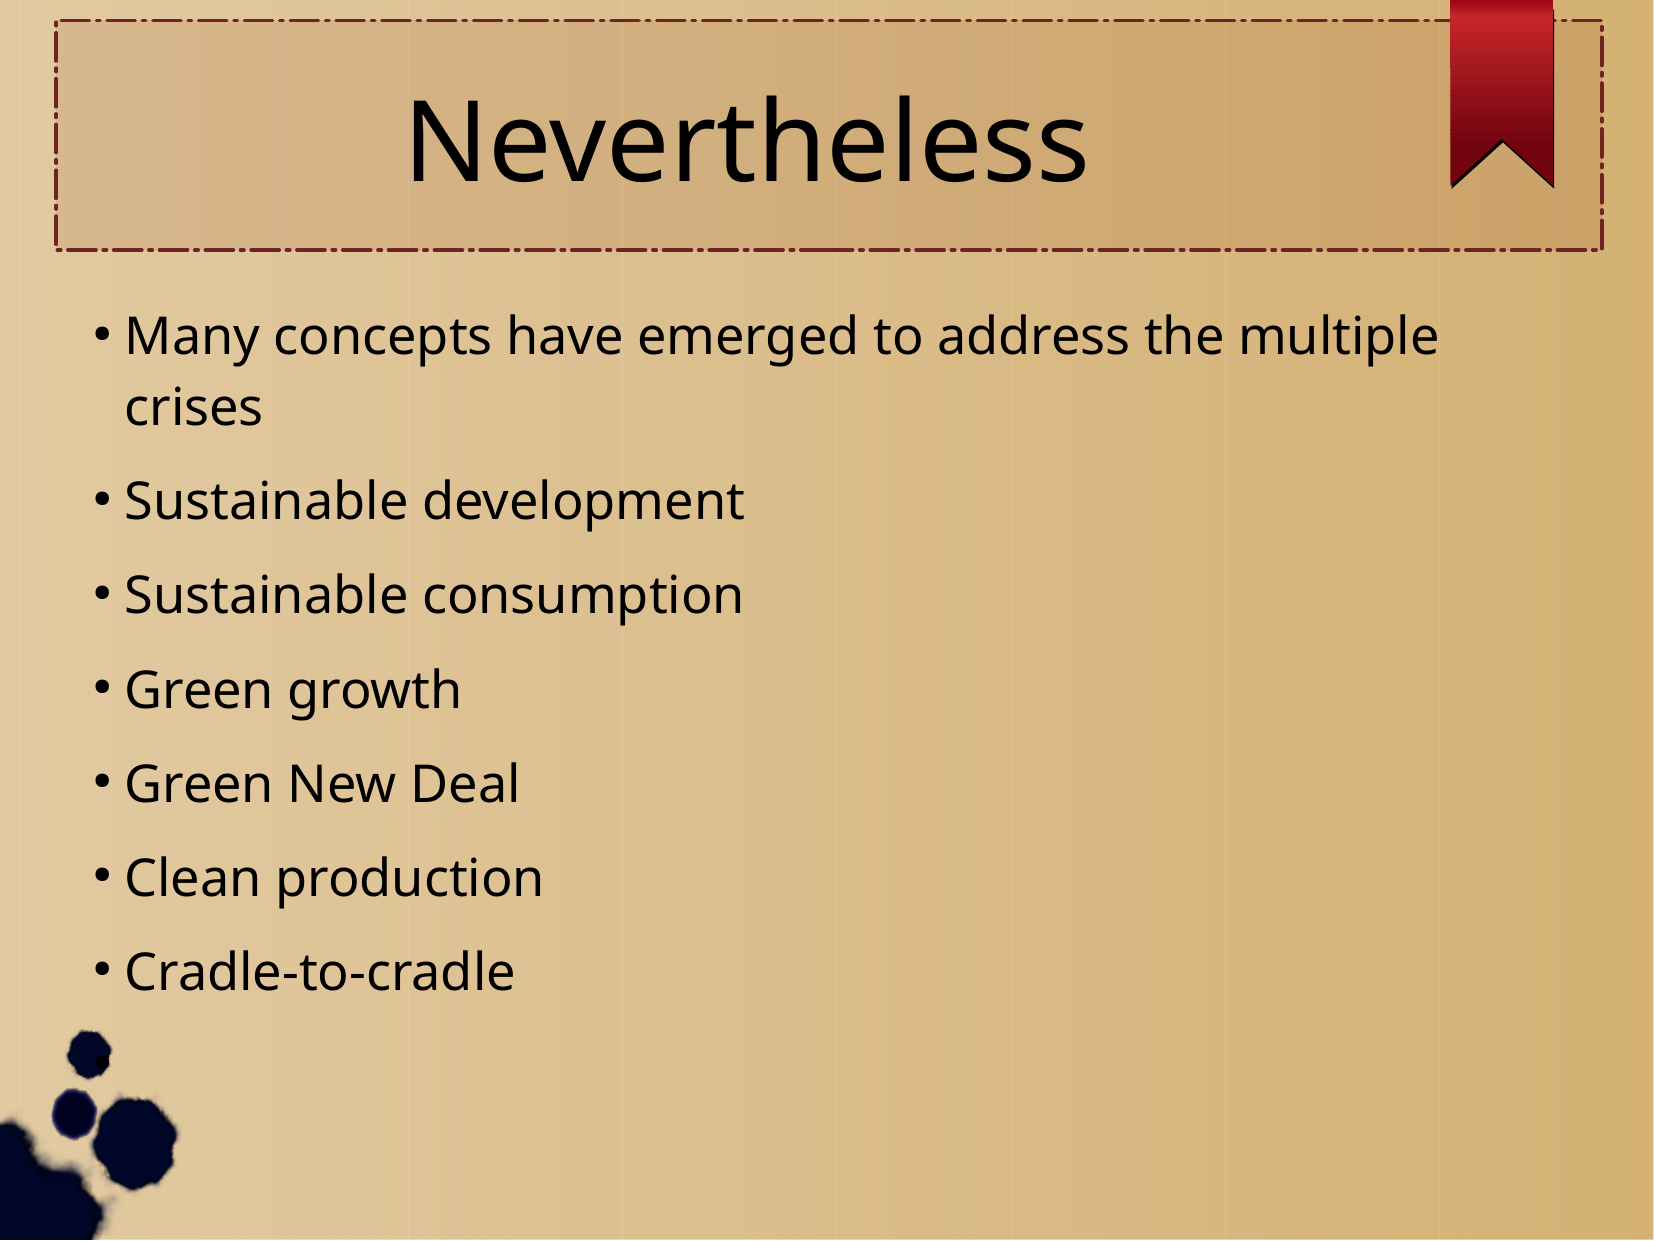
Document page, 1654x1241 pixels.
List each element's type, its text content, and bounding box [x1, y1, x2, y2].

list Many concepts have emerged to address the multiple crises Sustainable development Sustainable consumption Green growth Green New Deal Clean production Cradle-to-cradle [82, 299, 1571, 1019]
title Nevertheless [82, 75, 1412, 200]
